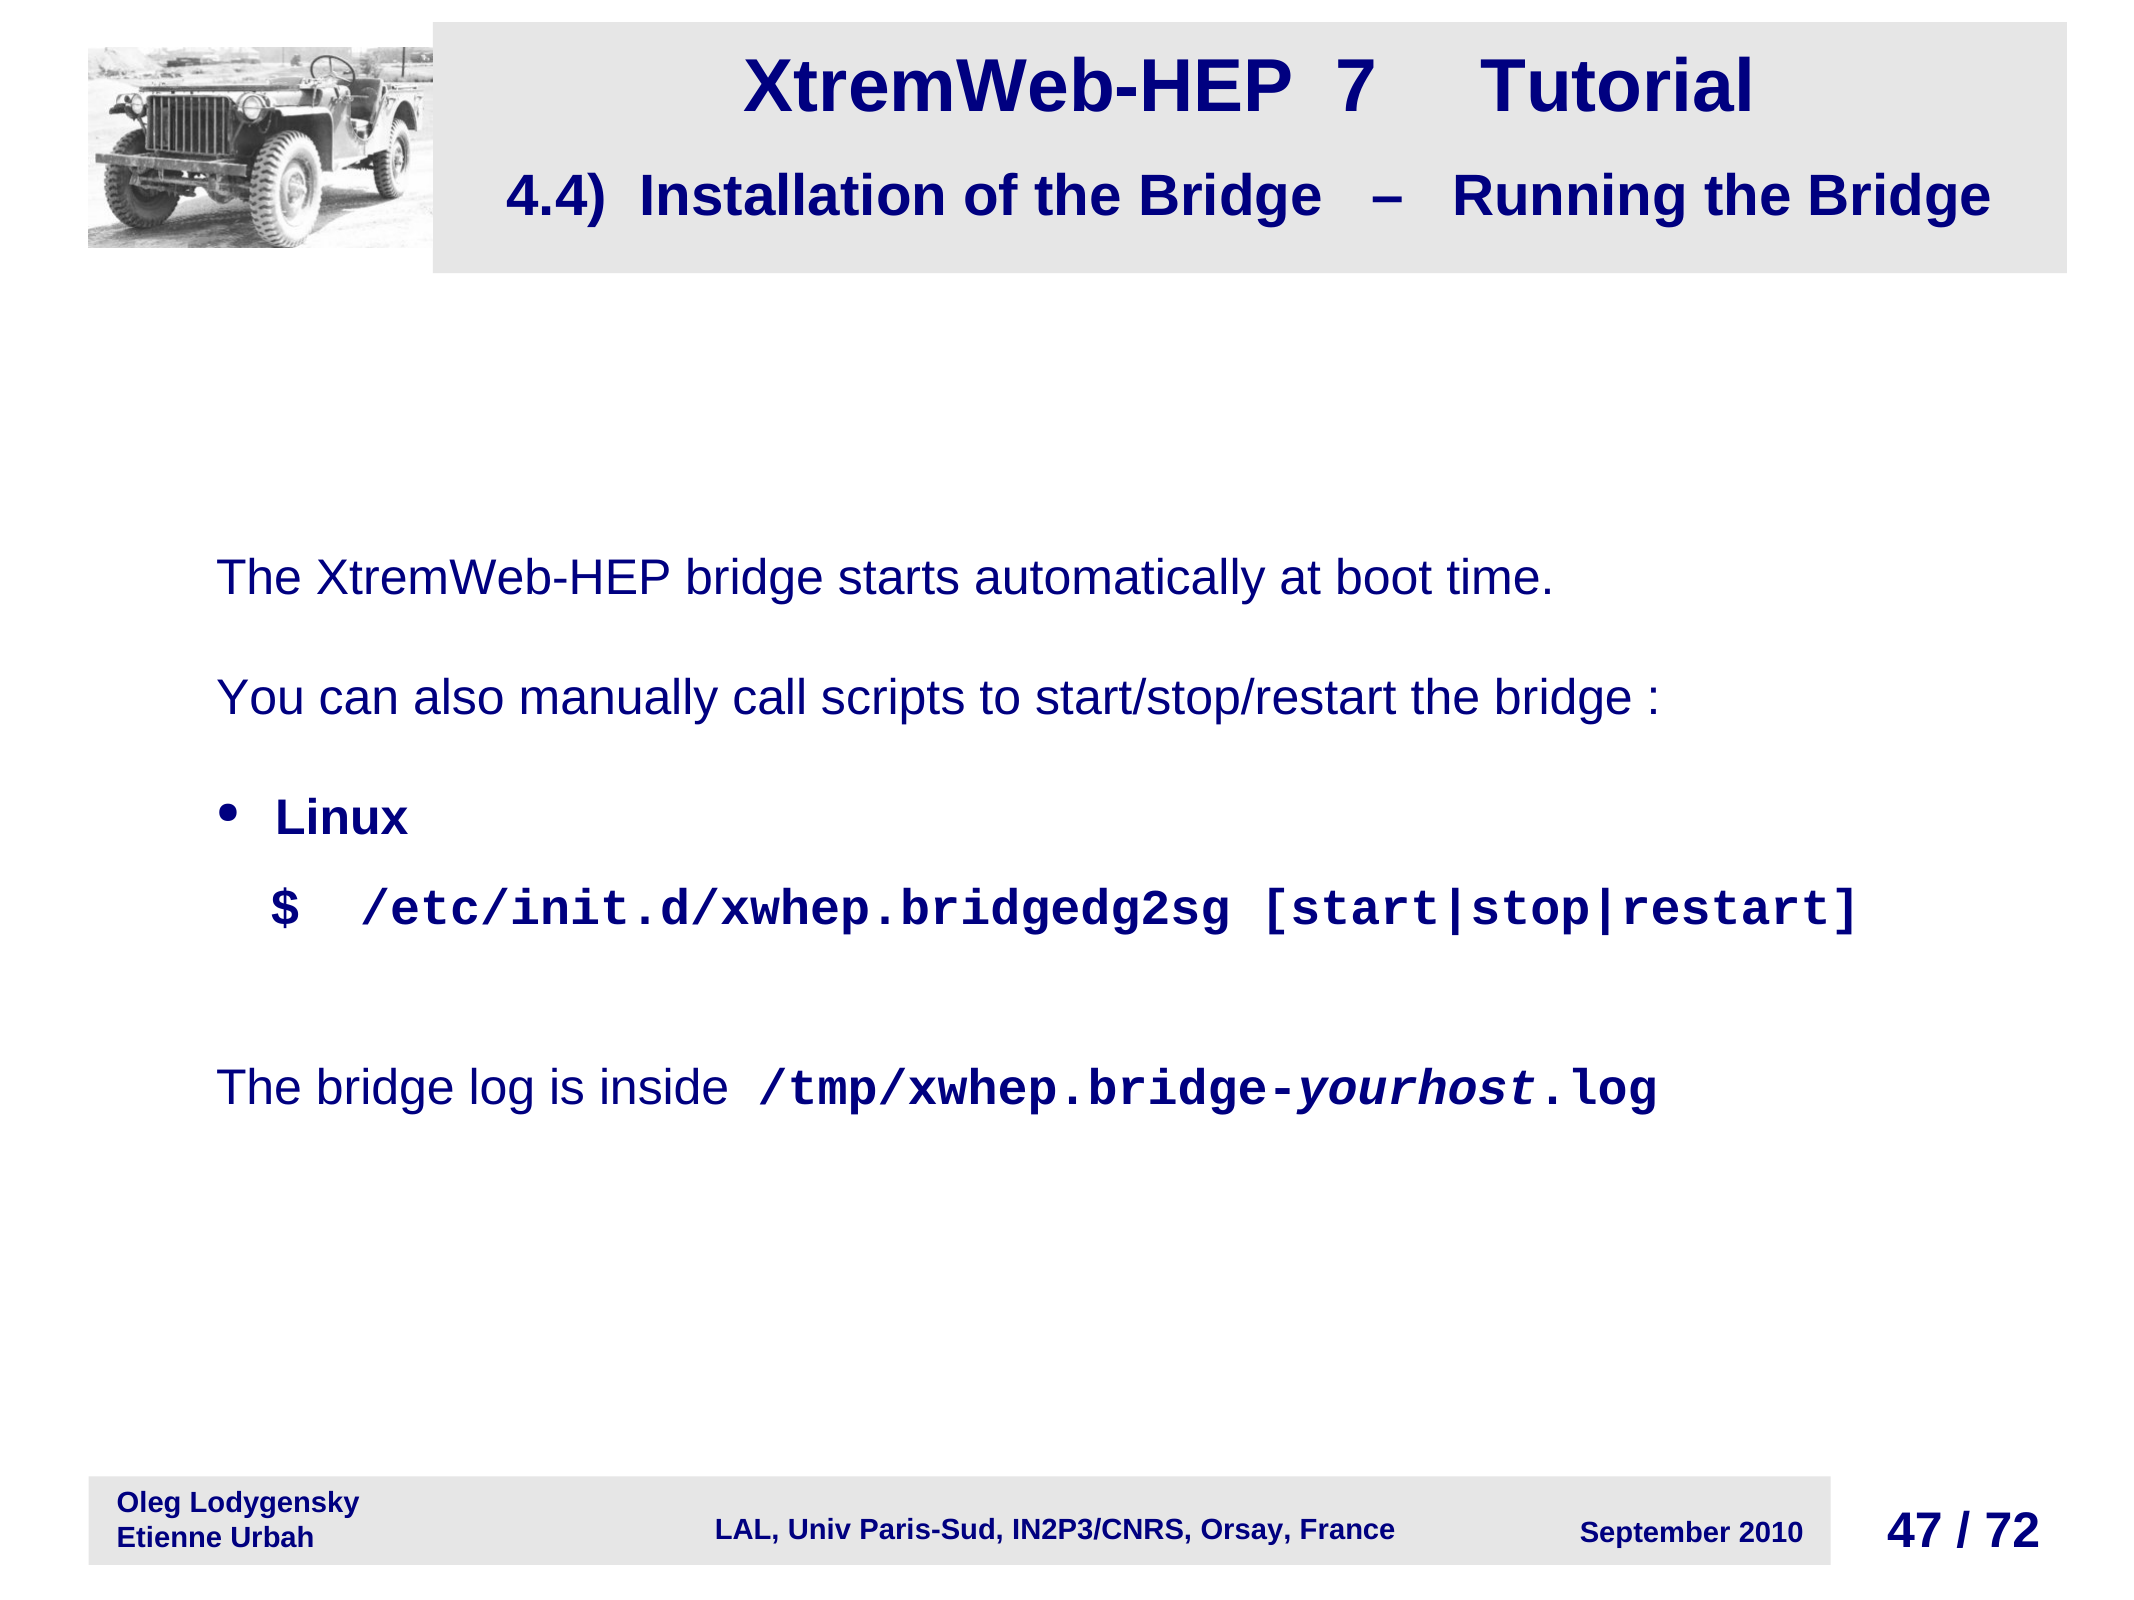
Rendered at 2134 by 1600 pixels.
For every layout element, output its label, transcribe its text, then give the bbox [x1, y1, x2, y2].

text_box The XtremWeb-HEP bridge starts automatically at boot time. You can also manually call scripts to start/stop/restart the bridge : Linux $ /etc/init.d/xwhep.bridgedg2sg [start|stop|restart] The bridge log is inside /tmp/xwhep.bridge-yourhost.log [206, 540, 2038, 1149]
title 4.4) Installation of the Bridge – Running the Bridge [442, 118, 2067, 266]
picture [88, 47, 433, 248]
